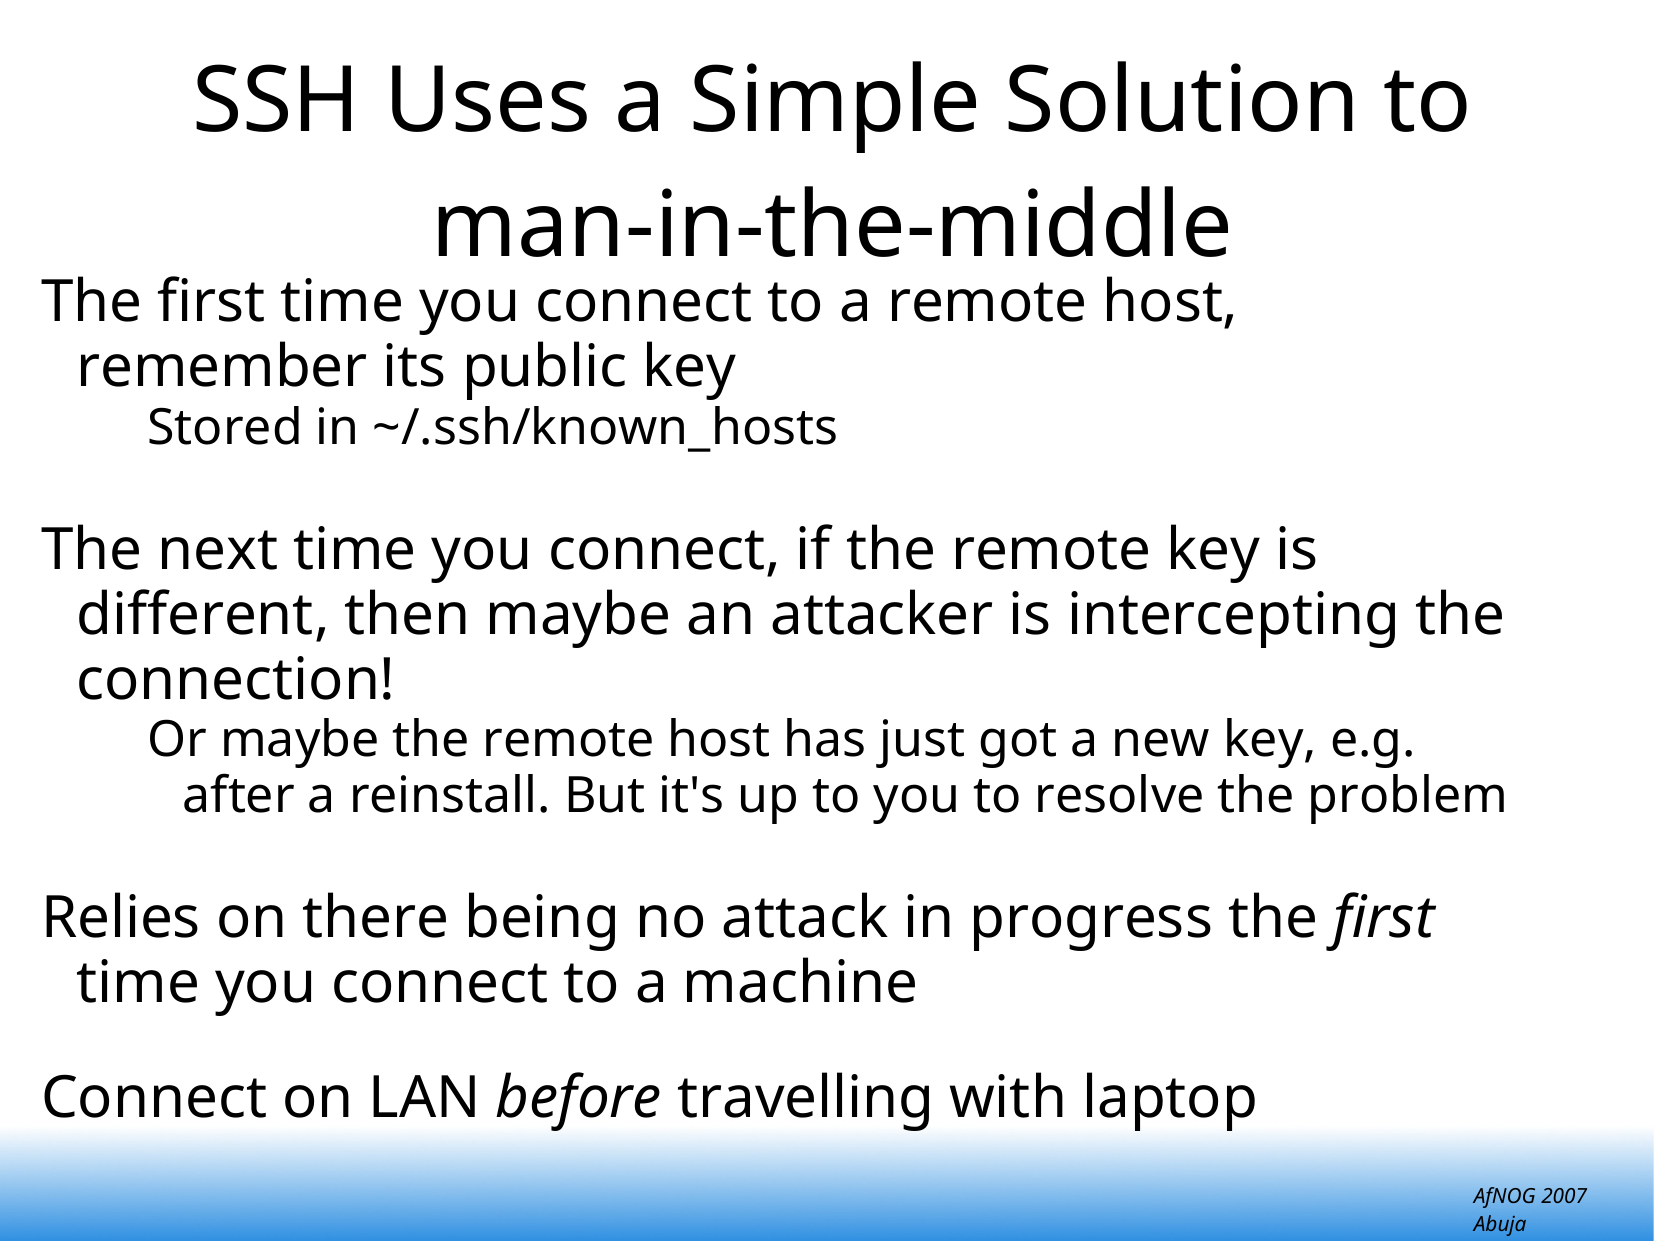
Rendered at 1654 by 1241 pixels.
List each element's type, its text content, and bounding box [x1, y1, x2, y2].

picture [0, 1124, 1654, 1241]
list The first time you connect to a remote host, remember its public key Stored in ~/.ssh/known_hosts The next time you connect, if the remote key is different, then maybe an attacker is intercepting the connection! Or maybe the remote host has just got a new key, e.g. after a reinstall. But it's up to you to resolve the problem Relies on there being no attack in progress the first time you connect to a machine Connect on LAN before travelling with laptop [5, 269, 1519, 1205]
title SSH Uses a Simple Solution to man-in-the-middle [136, 33, 1530, 265]
